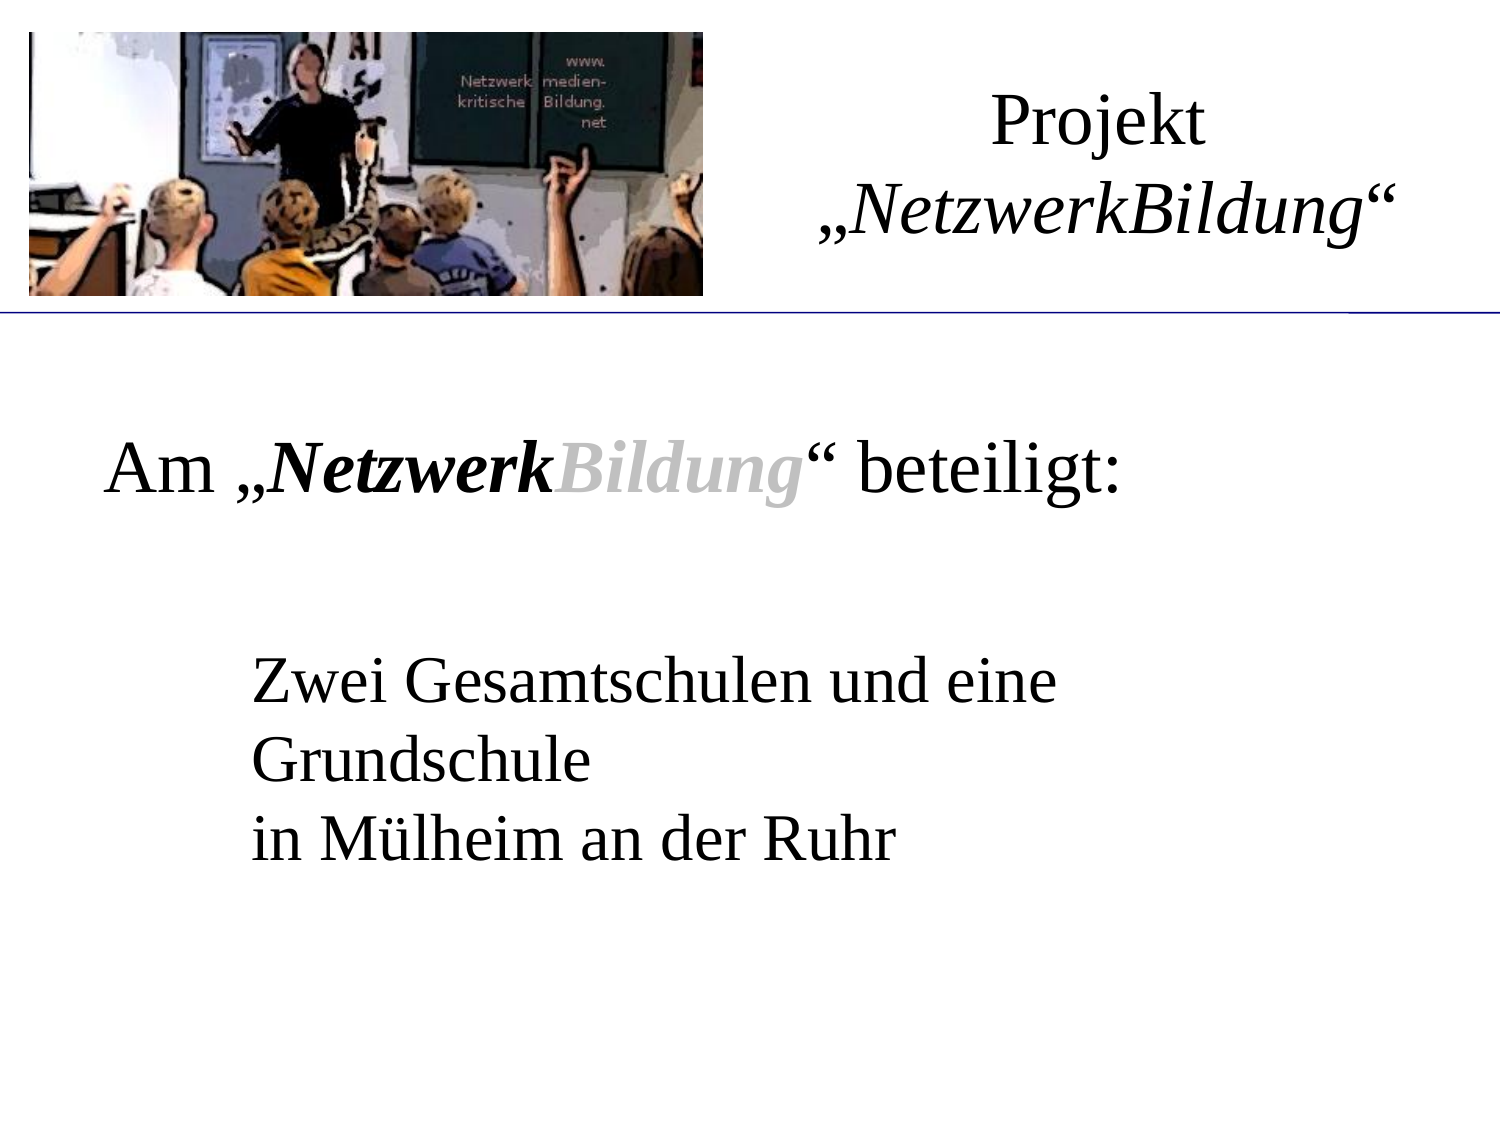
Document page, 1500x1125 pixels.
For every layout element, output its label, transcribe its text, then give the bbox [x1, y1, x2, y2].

text_box Zwei Gesamtschulen und eine Grundschule in Mülheim an der Ruhr [236, 631, 1388, 885]
text_box Am „NetzwerkBildung“ beteiligt: [88, 413, 1388, 532]
picture [29, 32, 703, 296]
text_box Projekt „NetzwerkBildung“ [801, 65, 1414, 259]
